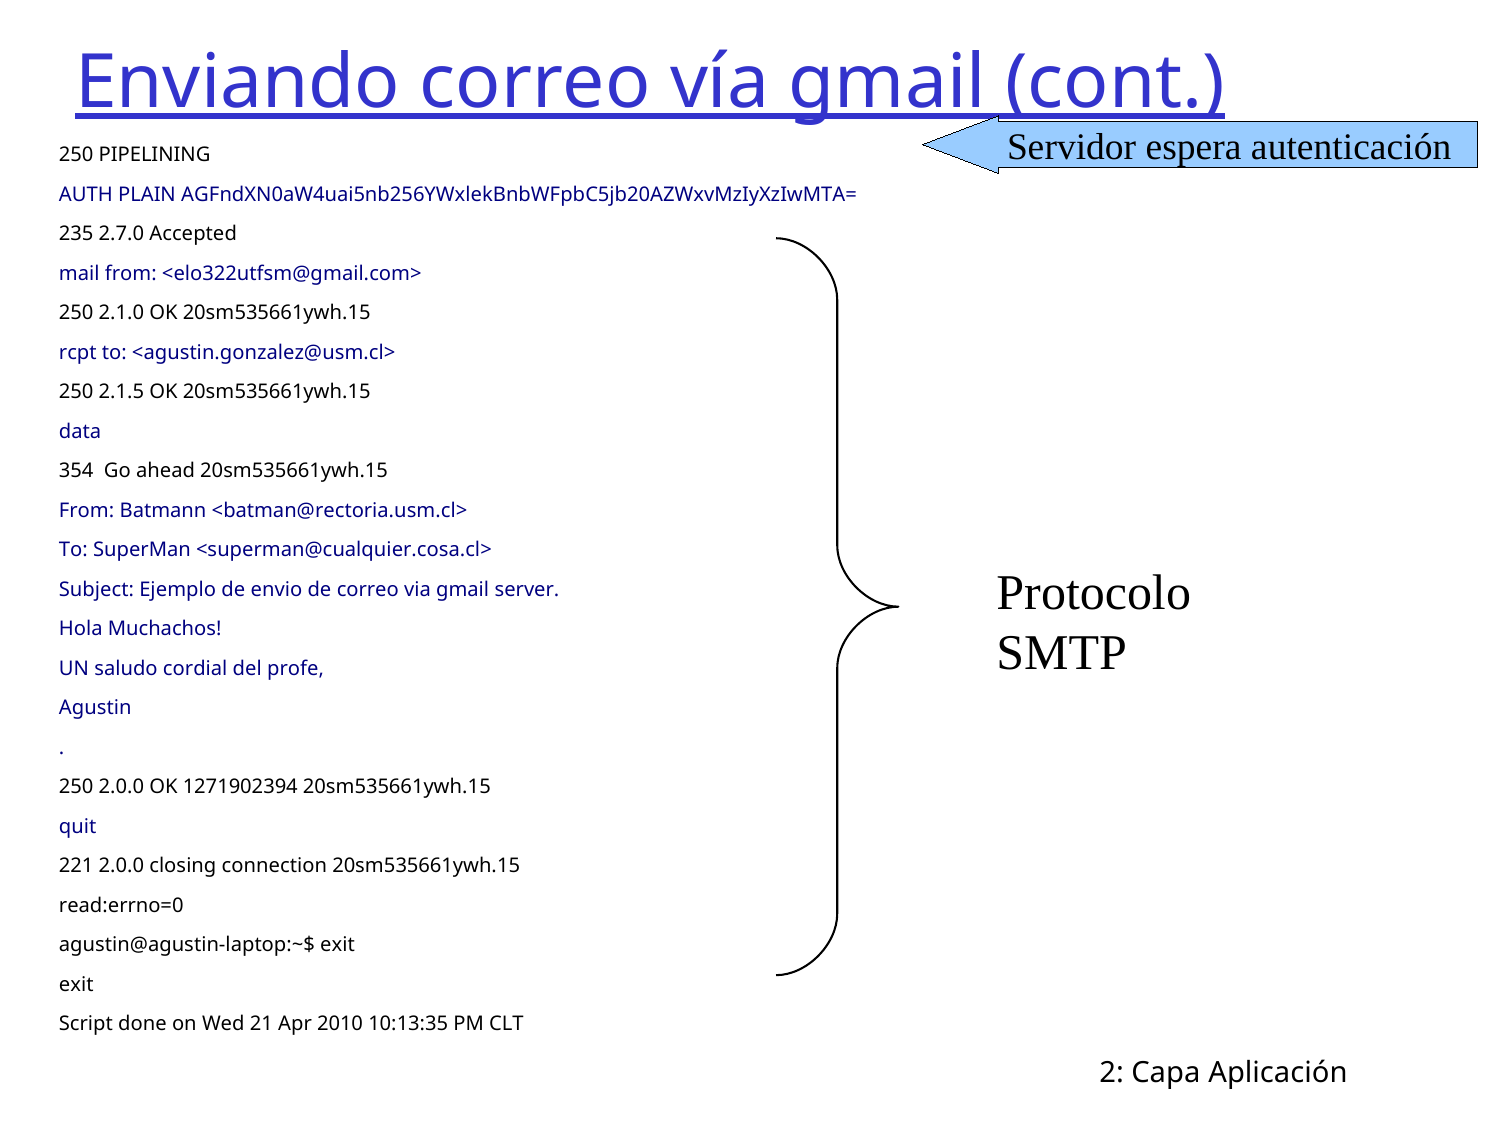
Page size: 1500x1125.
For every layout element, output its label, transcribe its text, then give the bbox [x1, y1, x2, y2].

text_box Servidor espera autenticación [922, 115, 1478, 174]
text_box Protocolo SMTP [981, 552, 1301, 687]
list 250 PIPELINING AUTH PLAIN AGFndXN0aW4uai5nb256YWxlekBnbWFpbC5jb20AZWxvMzIyXzIwMTA= 235 2.7.0 Accepted mail from: <elo322utfsm@gmail.com> 250 2.1.0 OK 20sm535661ywh.15 rcpt to: <agustin.gonzalez@usm.cl> 250 2.1.5 OK 20sm535661ywh.15 data 354 Go ahead 20sm535661ywh.15 From: Batmann <batman@rectoria.usm.cl> To: SuperMan <superman@cualquier.cosa.cl> Subject: Ejemplo de envio de correo via gmail server. Hola Muchachos! UN saludo cordial del profe, Agustin . 250 2.0.0 OK 1271902394 20sm535661ywh.15 quit 221 2.0.0 closing connection 20sm535661ywh.15 read:errno=0 agustin@agustin-laptop:~$ exit exit Script done on Wed 21 Apr 2010 10:13:35 PM CLT [58, 140, 1409, 1038]
title Enviando correo vía gmail (cont.) [75, 30, 1426, 127]
